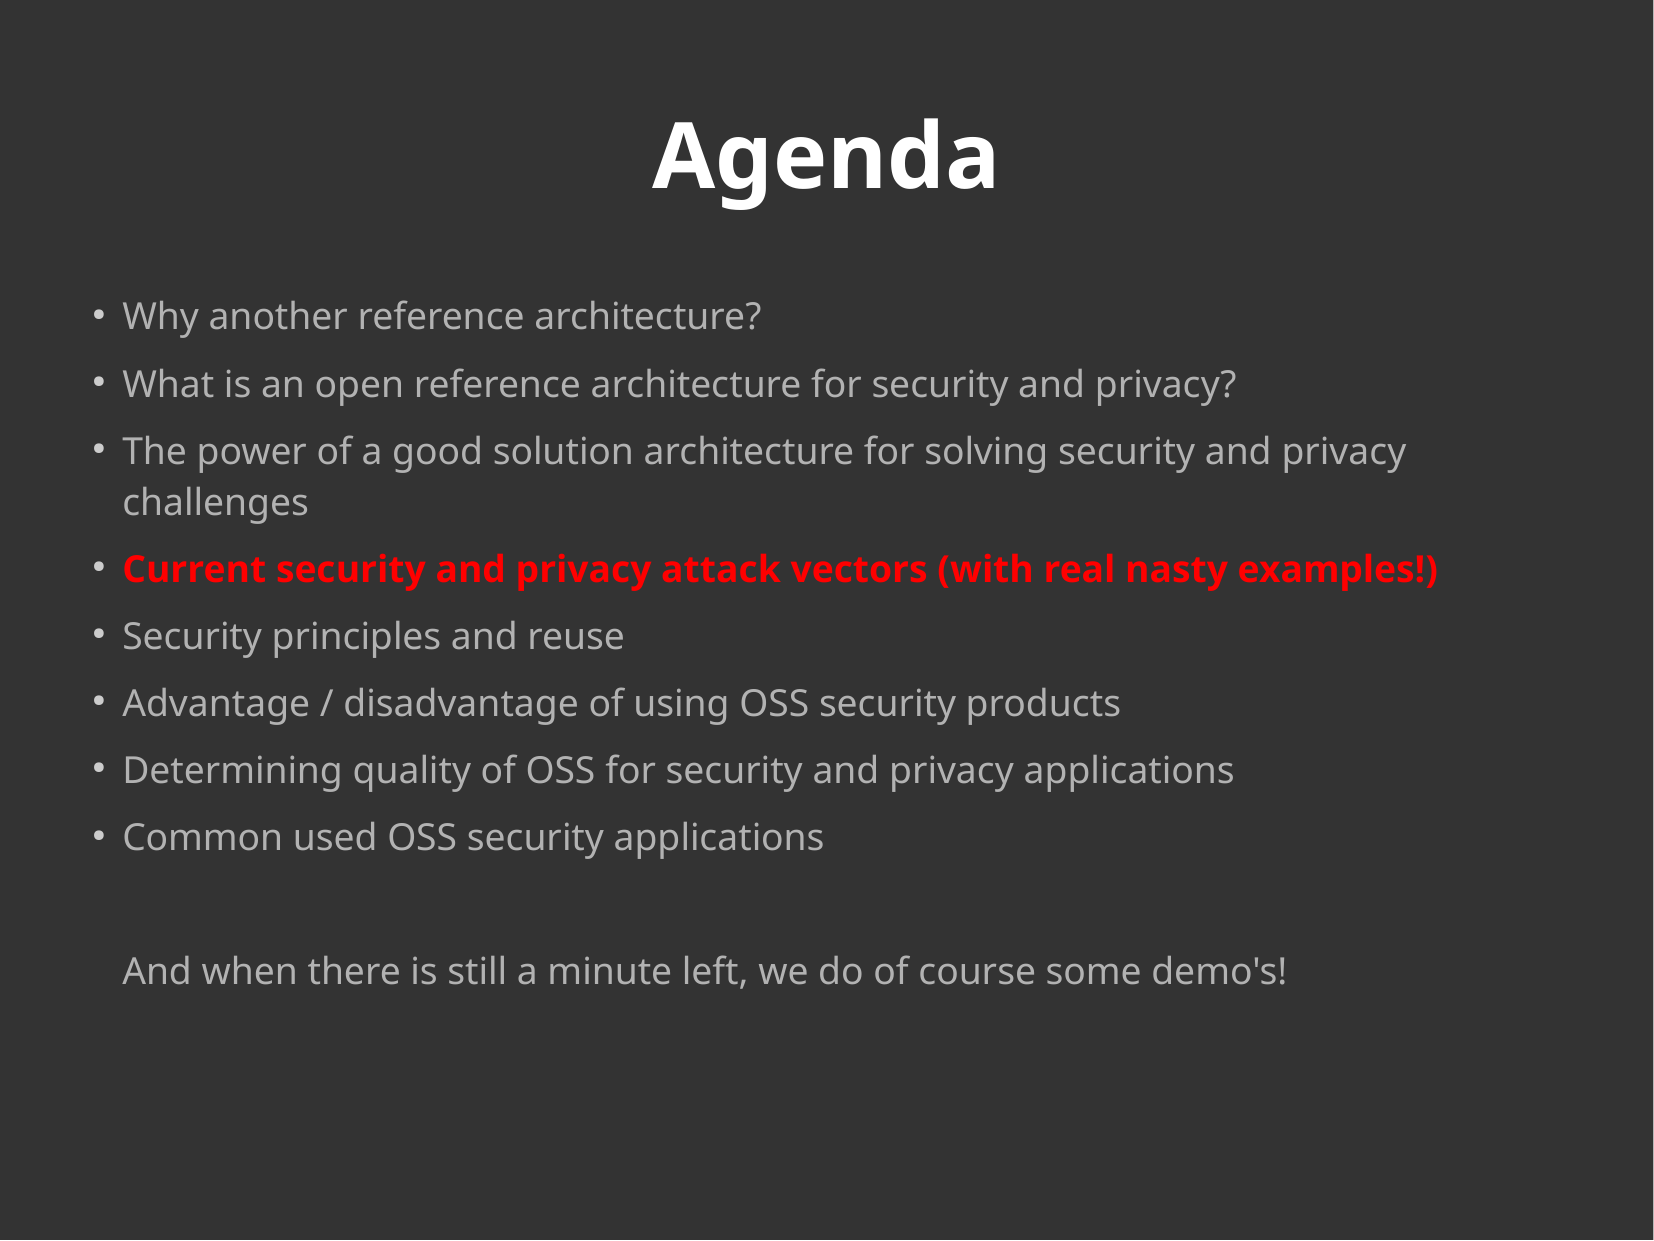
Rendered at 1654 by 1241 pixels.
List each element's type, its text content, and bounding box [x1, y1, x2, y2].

list Why another reference architecture? What is an open reference architecture for security and privacy? The power of a good solution architecture for solving security and privacy challenges Current security and privacy attack vectors (with real nasty examples!) Security principles and reuse Advantage / disadvantage of using OSS security products Determining quality of OSS for security and privacy applications Common used OSS security applications And when there is still a minute left, we do of course some demo's! [82, 290, 1571, 1010]
title Agenda [82, 49, 1571, 257]
